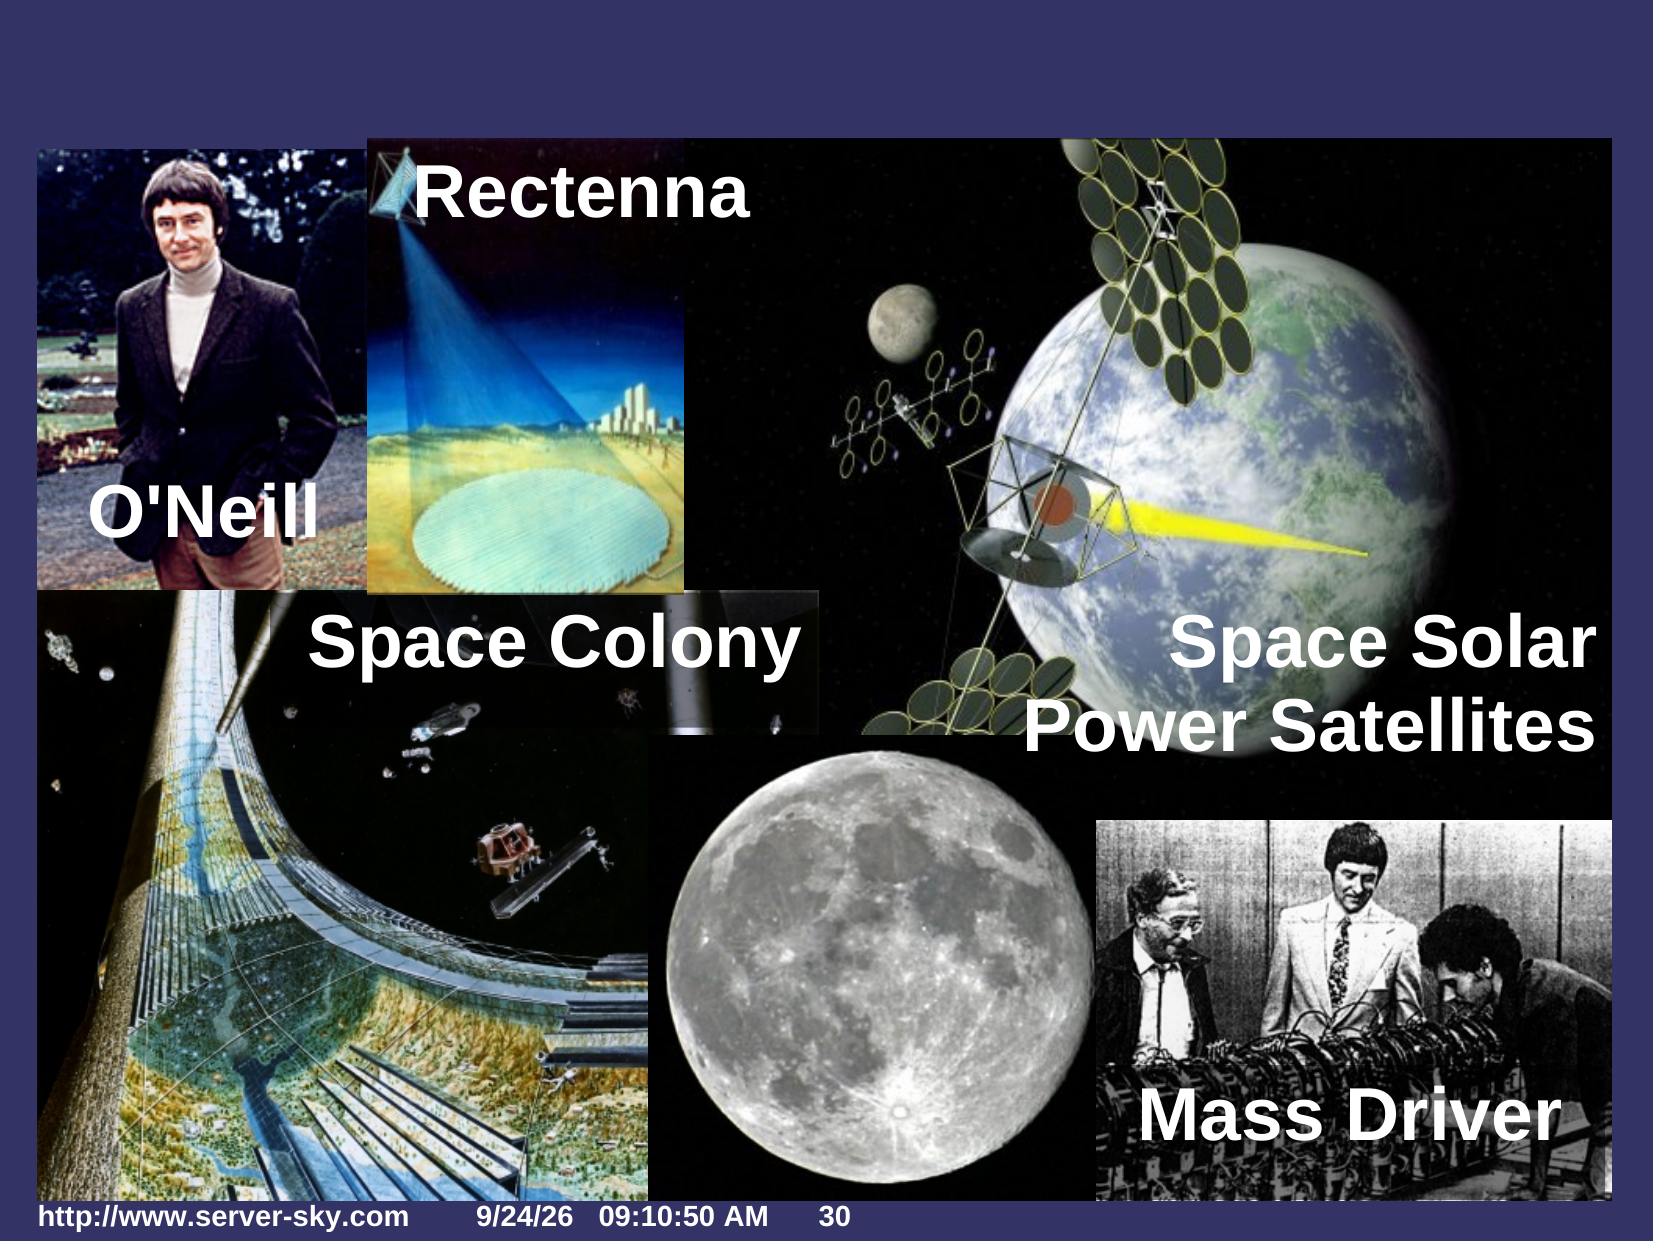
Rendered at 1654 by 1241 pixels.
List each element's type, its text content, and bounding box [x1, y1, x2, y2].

text_box Space Solar Power Satellites [967, 592, 1613, 863]
text_box Mass Driver [1095, 1065, 1606, 1201]
text_box Space Colony [270, 592, 818, 728]
text_box Rectenna [367, 142, 766, 271]
text_box O'Neill [43, 461, 366, 590]
picture [37, 138, 1612, 1201]
